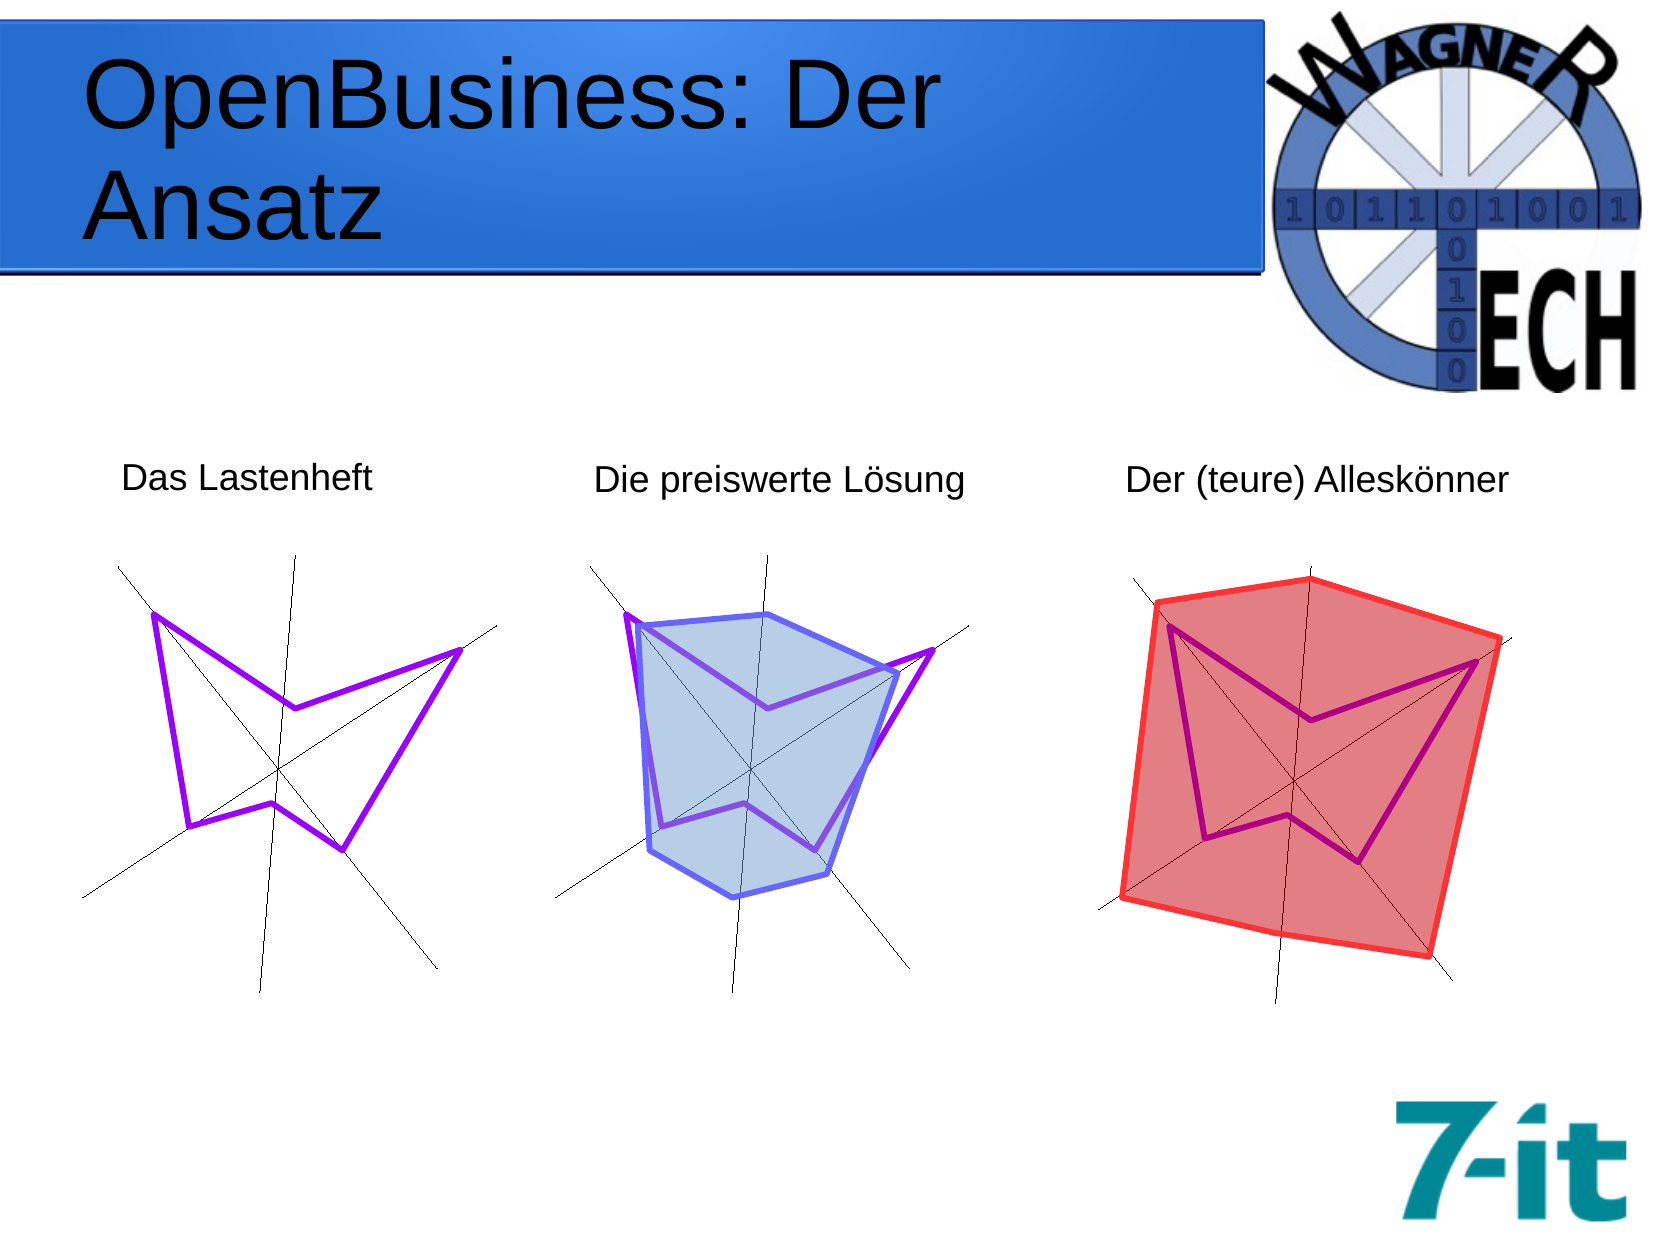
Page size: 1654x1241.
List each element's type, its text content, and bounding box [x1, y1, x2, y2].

text_box Das Lastenheft [106, 448, 674, 506]
picture [1370, 1086, 1639, 1228]
text_box Der (teure) Alleskönner [1110, 451, 1654, 508]
title OpenBusiness: Der Ansatz [82, 38, 1235, 261]
text_box Die preiswerte Lösung [578, 451, 1110, 508]
text_box [637, 614, 898, 898]
text_box [1122, 578, 1501, 957]
picture [1266, 11, 1642, 393]
